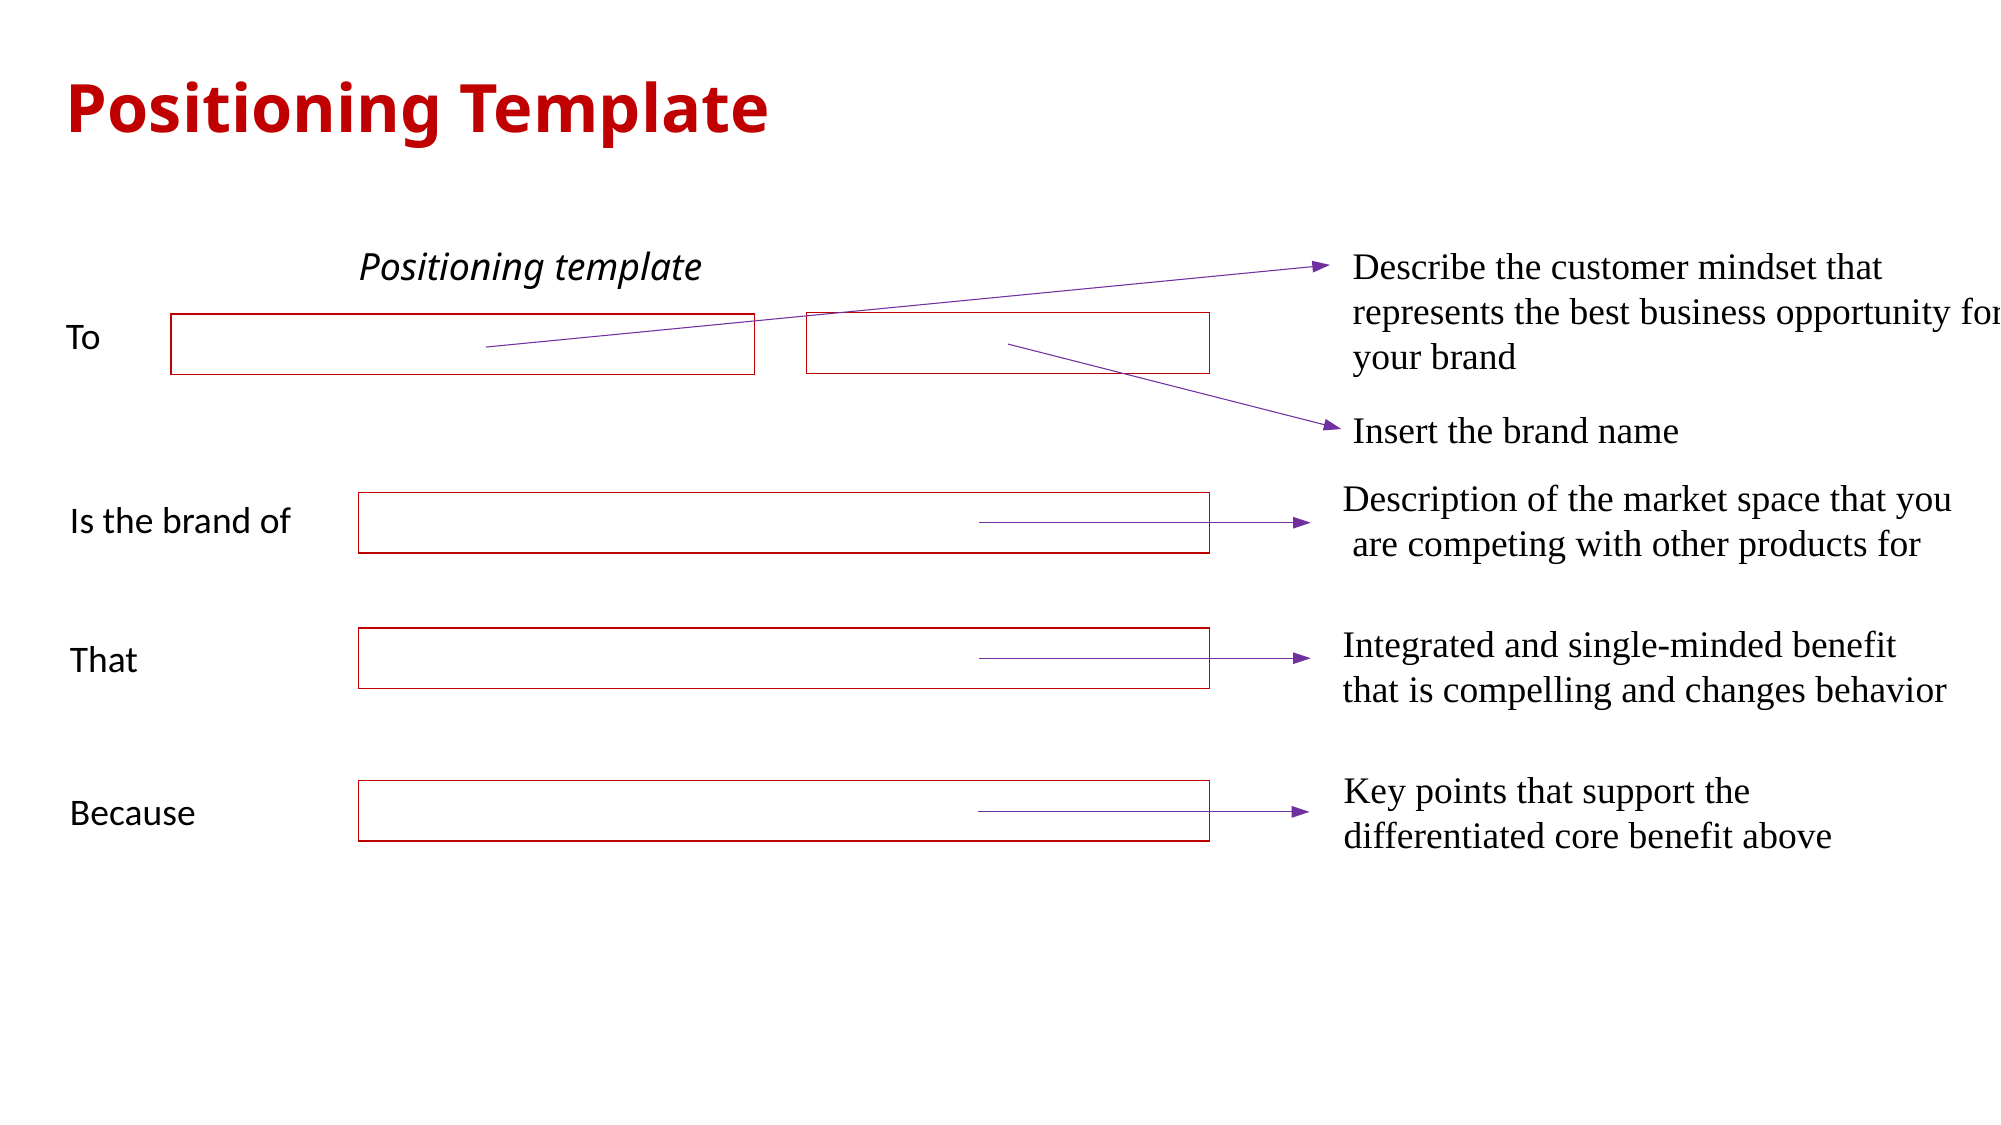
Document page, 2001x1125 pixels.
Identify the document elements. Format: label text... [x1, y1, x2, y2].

text_box [170, 314, 755, 375]
text_box Description of the market space that you are competing with other products for [1343, 511, 2000, 577]
text_box [358, 780, 1210, 841]
text_box Integrated and single-minded benefit that is compelling and changes behavior [1343, 612, 2000, 723]
text_box Key points that support the differentiated core benefit above [1344, 759, 2000, 860]
text_box Because [54, 780, 358, 841]
text_box Is the brand of [54, 488, 486, 549]
text_box Describe the customer mindset that represents the best business opportunity for your brand [1353, 234, 2000, 391]
text_box [358, 492, 1210, 553]
text_box That [54, 627, 358, 689]
text_box To [50, 304, 283, 366]
title Positioning Template [50, 4, 1776, 222]
text_box [358, 627, 1210, 689]
text_box [806, 312, 1210, 374]
text_box Positioning template [254, 235, 807, 296]
text_box Insert the brand name [1353, 399, 2000, 555]
